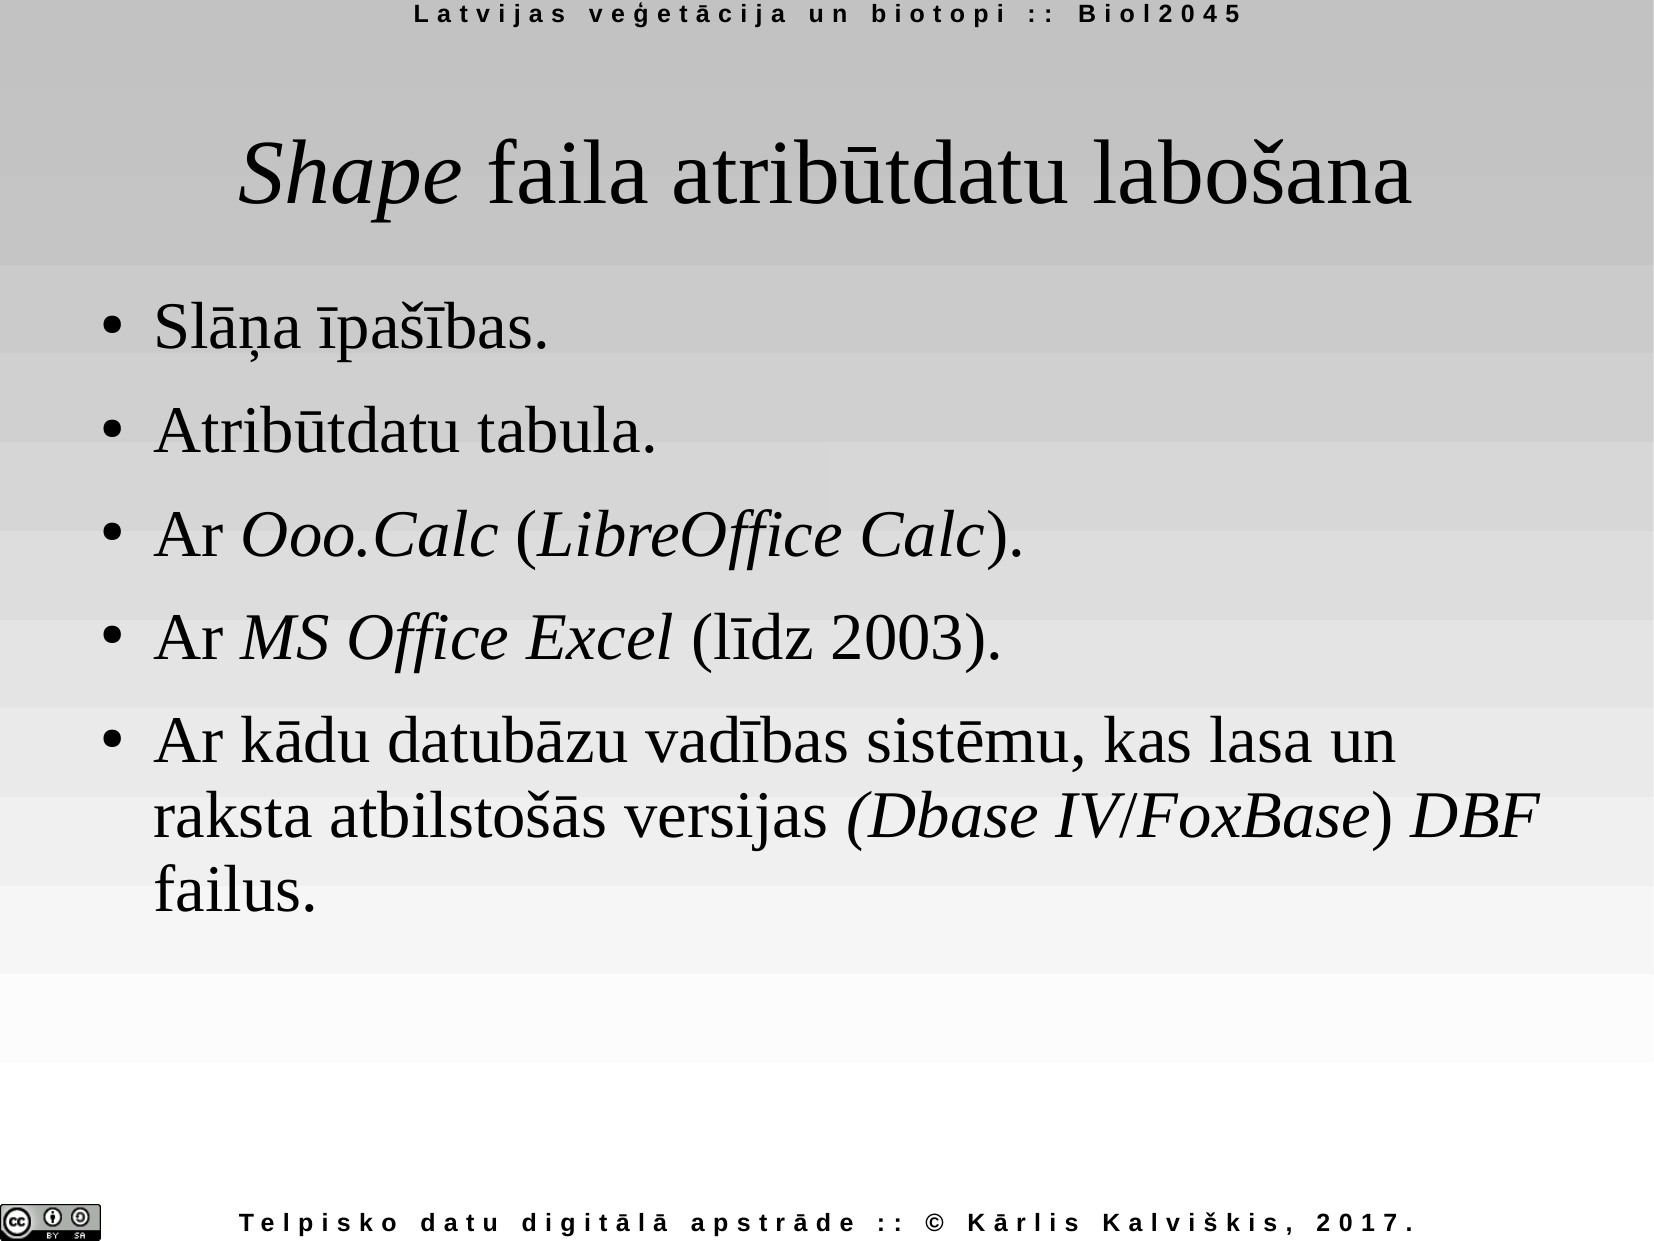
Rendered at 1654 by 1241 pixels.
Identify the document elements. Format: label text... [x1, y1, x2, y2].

title Shape faila atribūtdatu labošana [29, 56, 1625, 289]
picture [0, 0, 1654, 1241]
list Slāņa īpašības. Atribūtdatu tabula. Ar Ooo.Calc (LibreOffice Calc). Ar MS Office Excel (līdz 2003). Ar kādu datubāzu vadības sistēmu, kas lasa un raksta atbilstošās versijas (Dbase IV/FoxBase) DBF failus. [82, 289, 1571, 1098]
